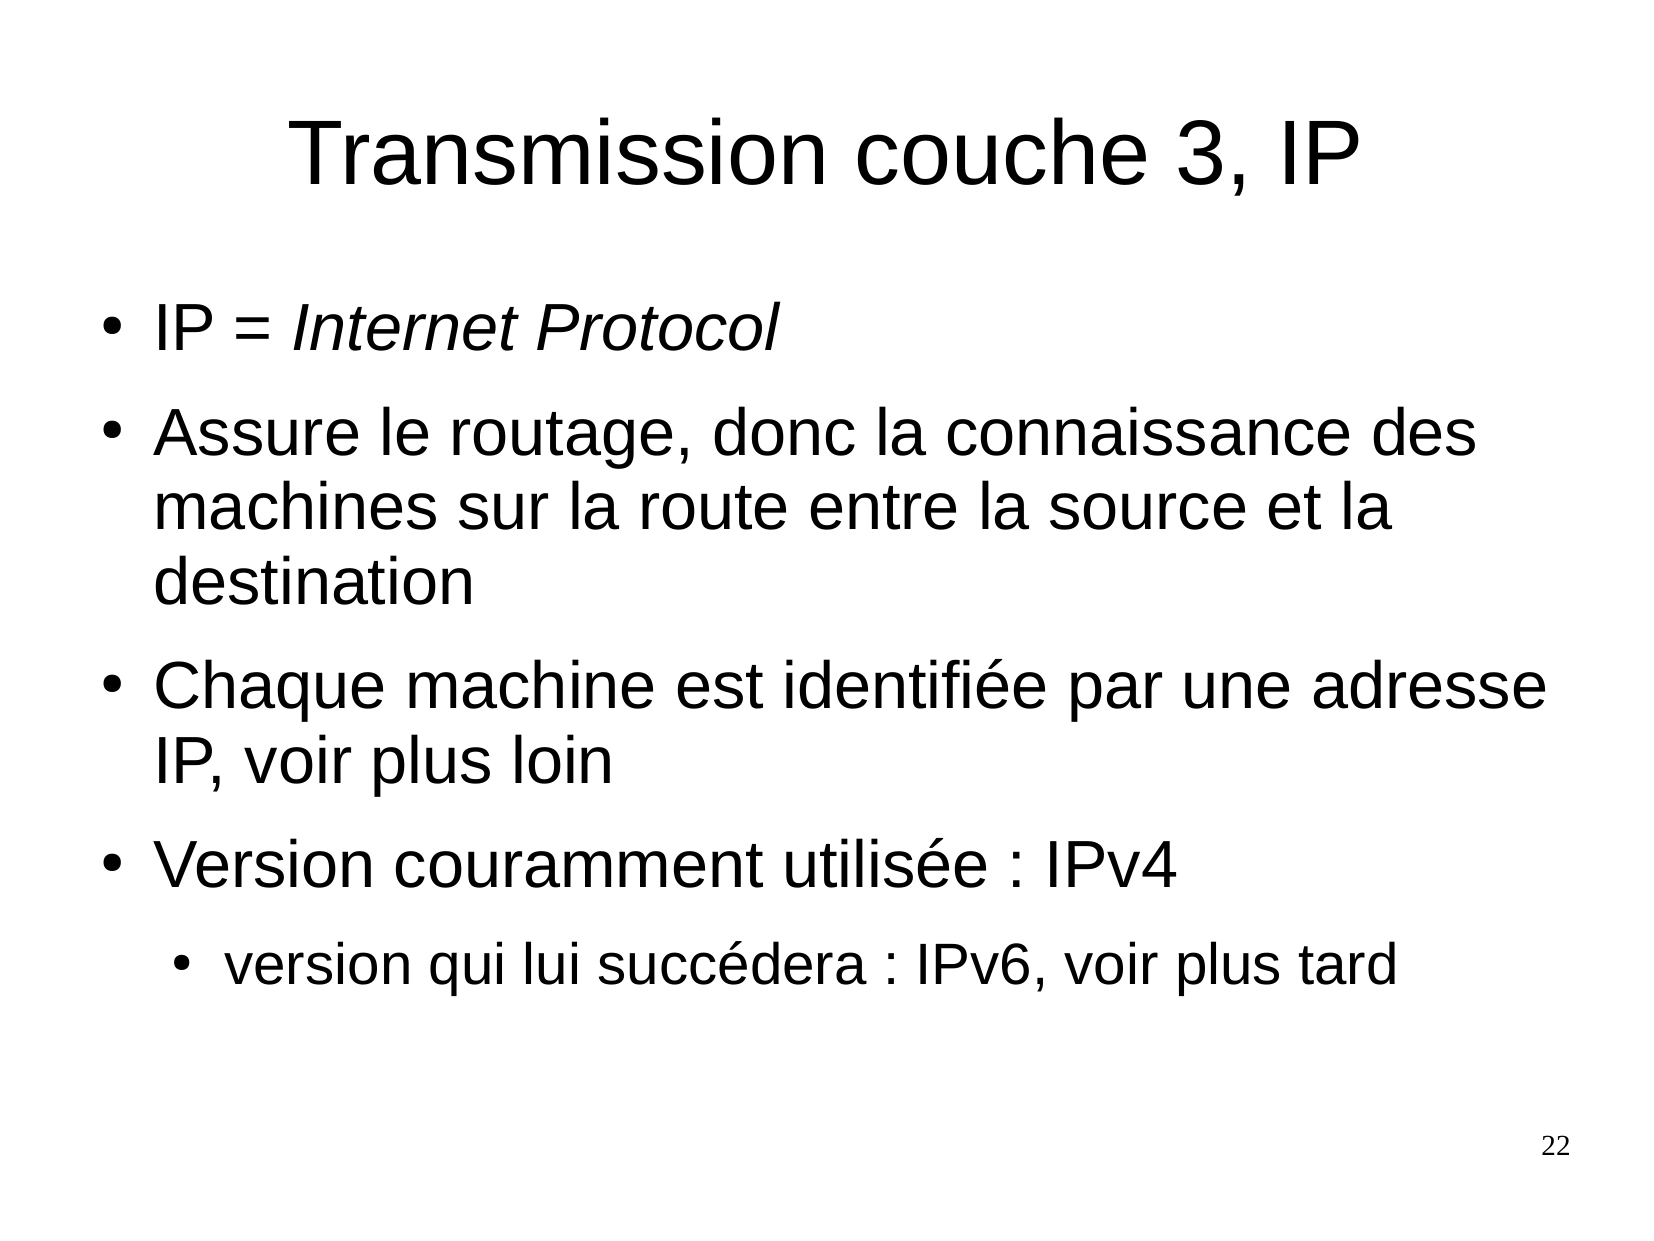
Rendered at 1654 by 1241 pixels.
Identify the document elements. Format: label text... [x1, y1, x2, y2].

list IP = Internet Protocol Assure le routage, donc la connaissance des machines sur la route entre la source et la destination Chaque machine est identifiée par une adresse IP, voir plus loin Version couramment utilisée : IPv4 version qui lui succédera : IPv6, voir plus tard [82, 290, 1571, 1109]
title Transmission couche 3, IP [82, 49, 1571, 257]
